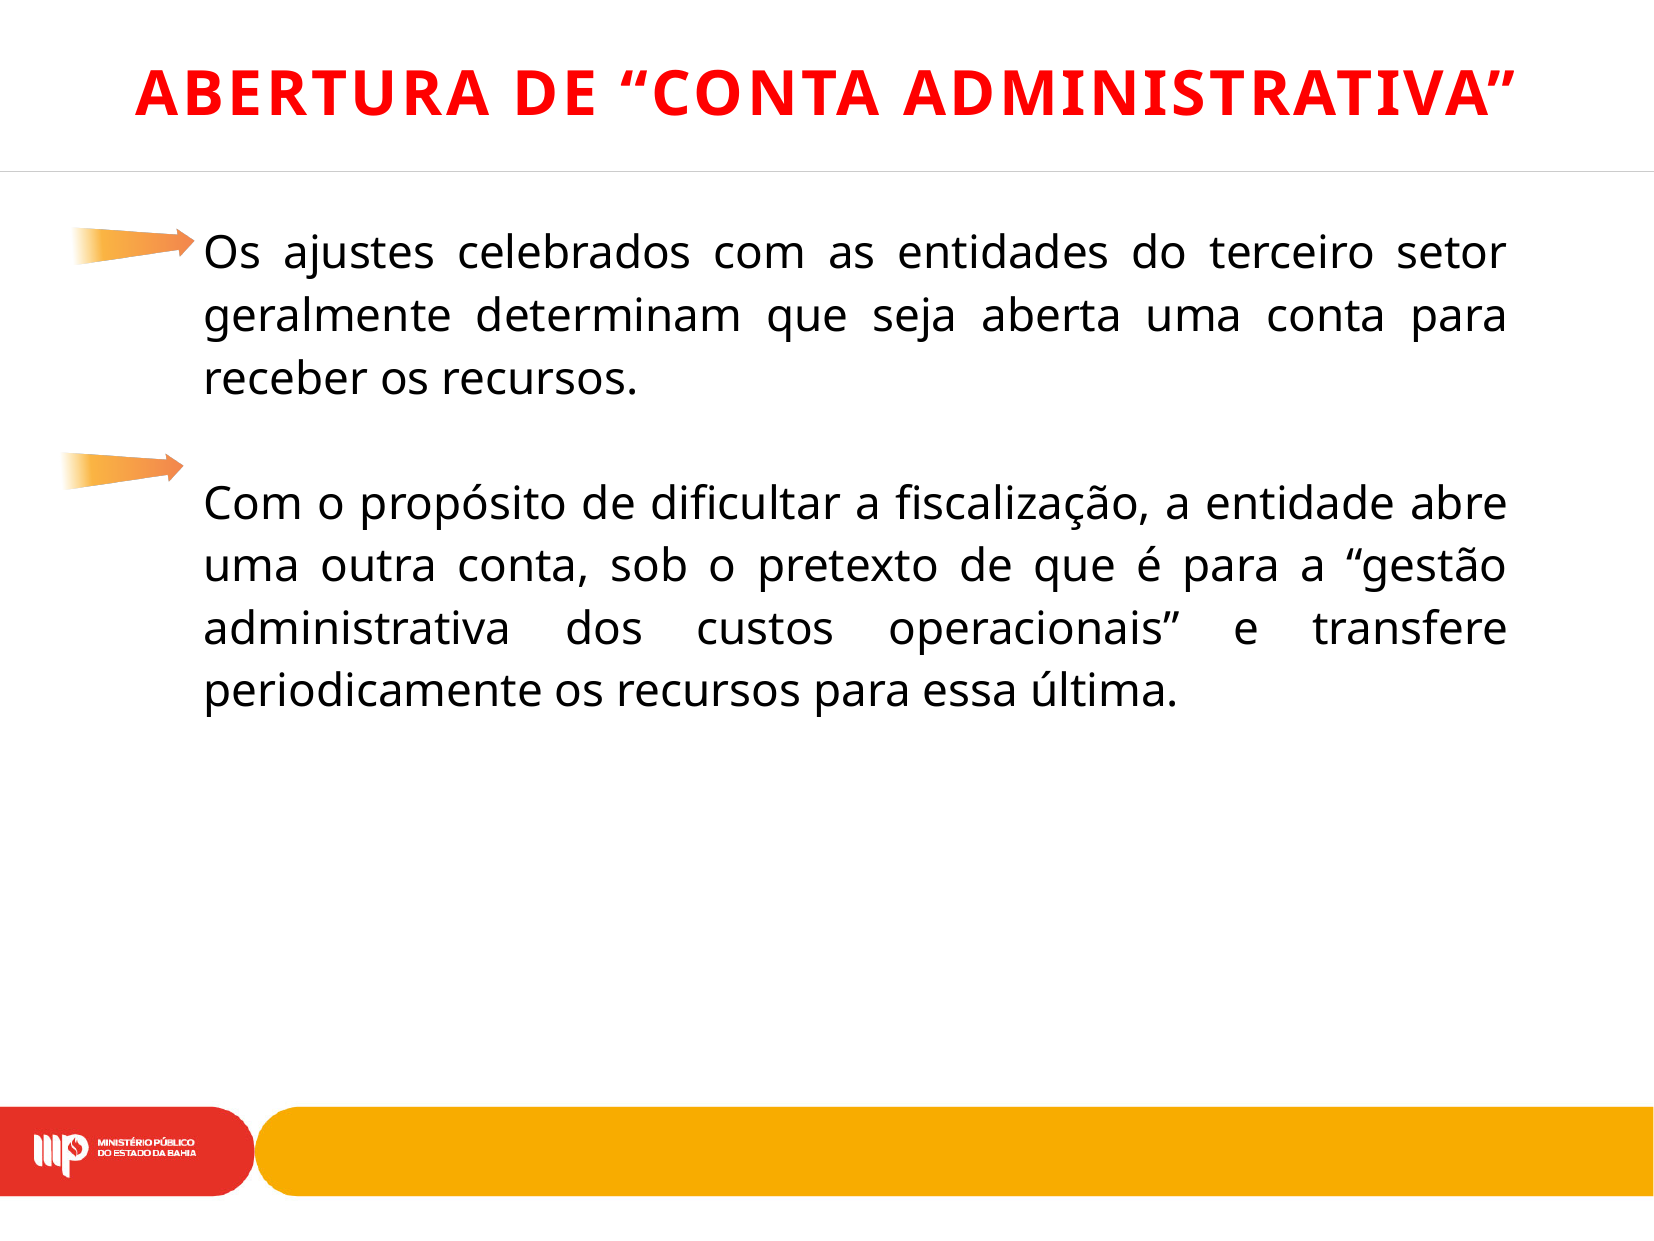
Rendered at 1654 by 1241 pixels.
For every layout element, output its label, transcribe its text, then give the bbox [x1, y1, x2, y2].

picture [47, 175, 200, 319]
picture [0, 1101, 1654, 1241]
picture [36, 400, 189, 544]
text_box Os ajustes celebrados com as entidades do terceiro setor geralmente determinam que seja aberta uma conta para receber os recursos. Com o propósito de dificultar a fiscalização, a entidade abre uma outra conta, sob o pretexto de que é para a “gestão administrativa dos custos operacionais” e transfere periodicamente os recursos para essa última. [188, 212, 1524, 1102]
text_box ABERTURA DE “CONTA ADMINISTRATIVA” [0, 41, 1654, 135]
